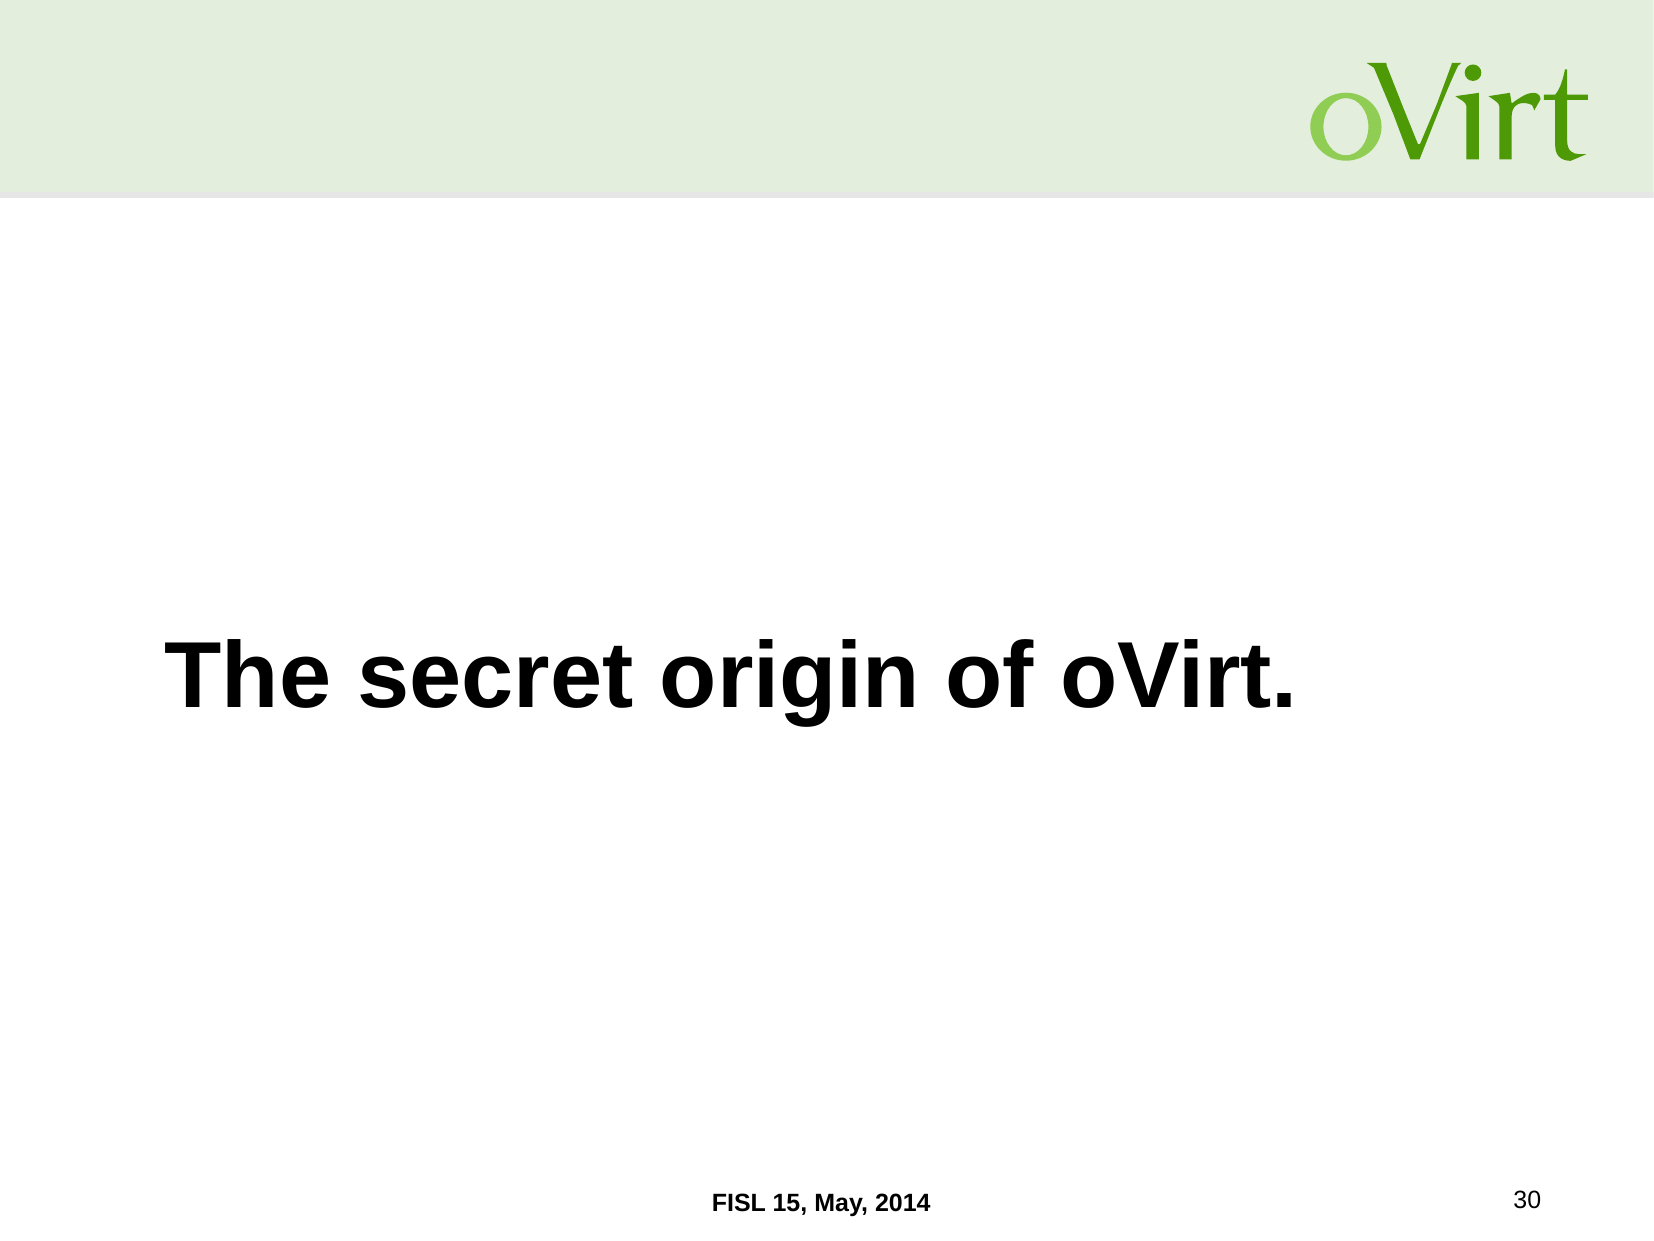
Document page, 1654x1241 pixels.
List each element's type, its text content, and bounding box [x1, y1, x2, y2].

text_box The secret origin of oVirt. [150, 615, 1654, 750]
